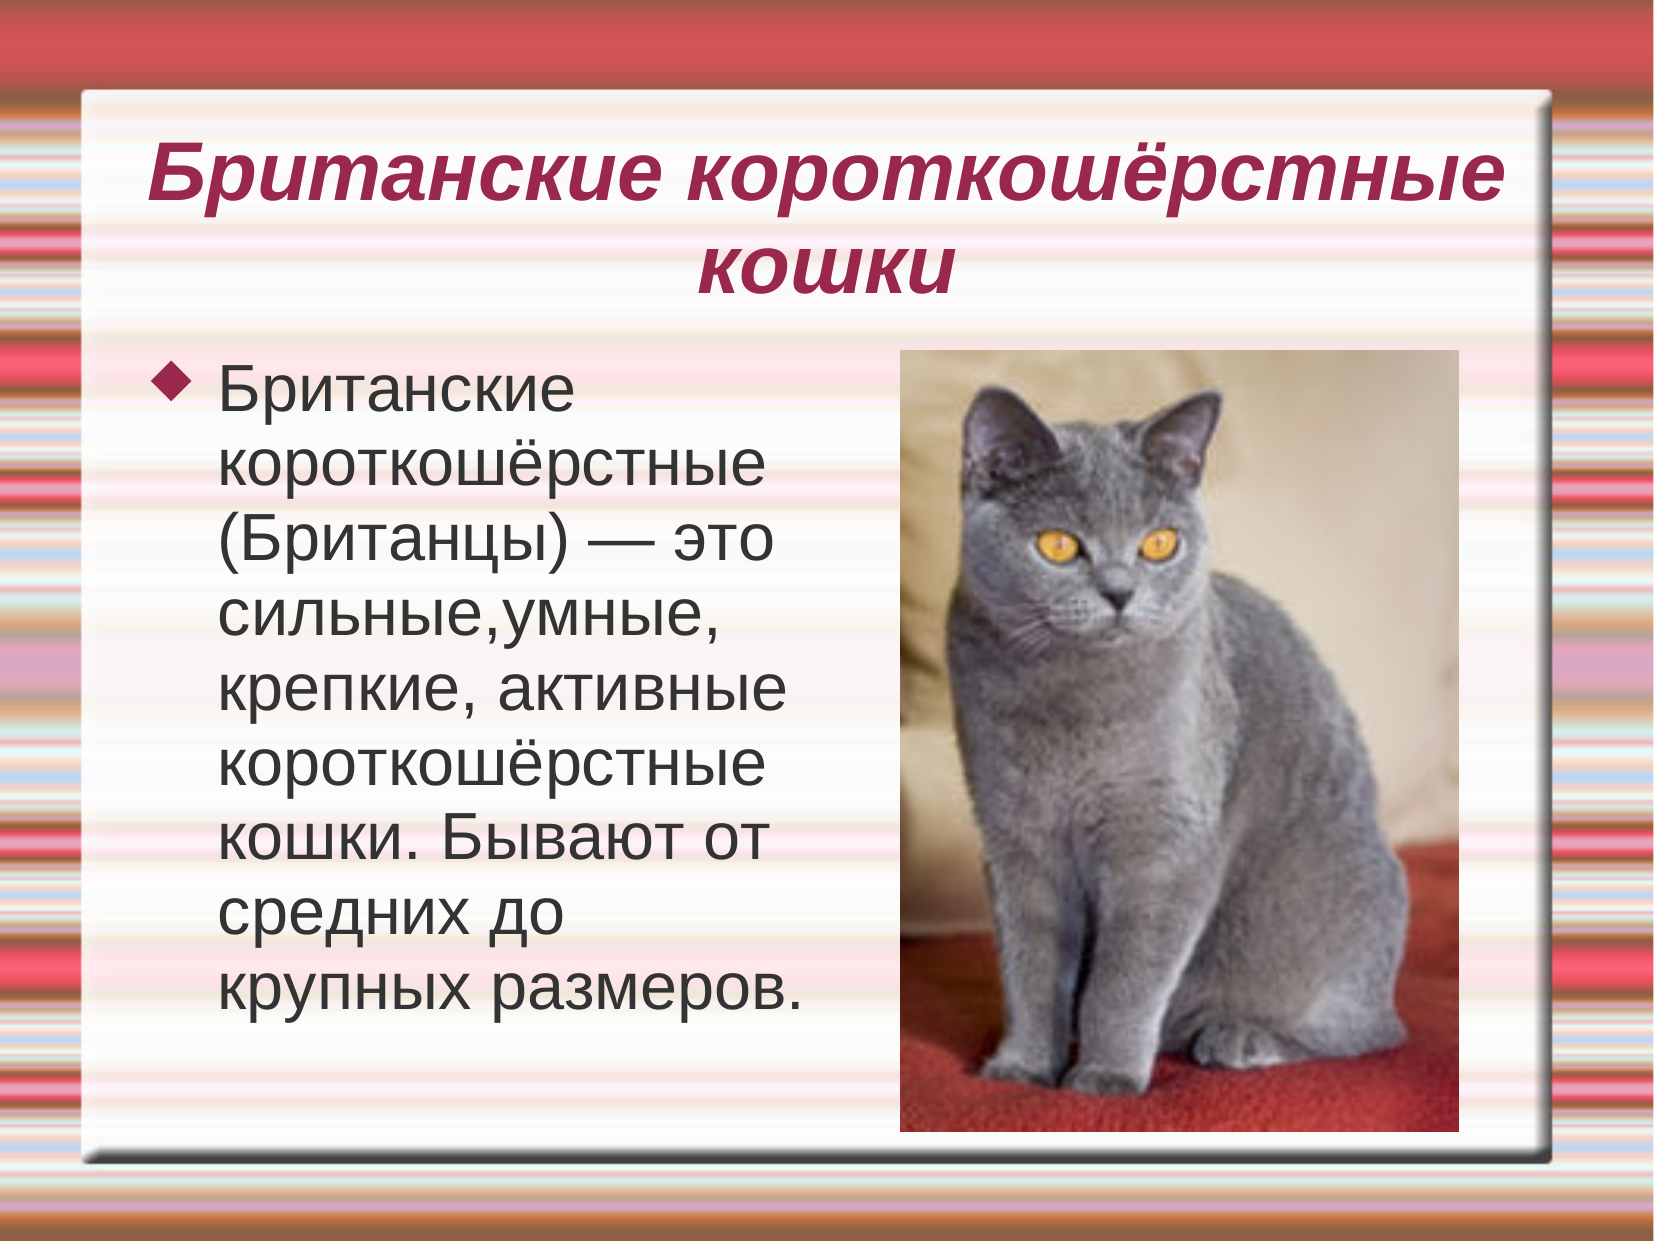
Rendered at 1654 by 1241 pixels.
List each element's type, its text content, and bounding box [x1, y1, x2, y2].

picture [0, 0, 1654, 1241]
list Британские короткошёрстные (Британцы) — это сильные,умные, крепкие, активные короткошёрстные кошки. Бывают от средних до крупных размеров. [134, 350, 809, 1133]
title Британские короткошёрстные кошки [121, 114, 1534, 322]
